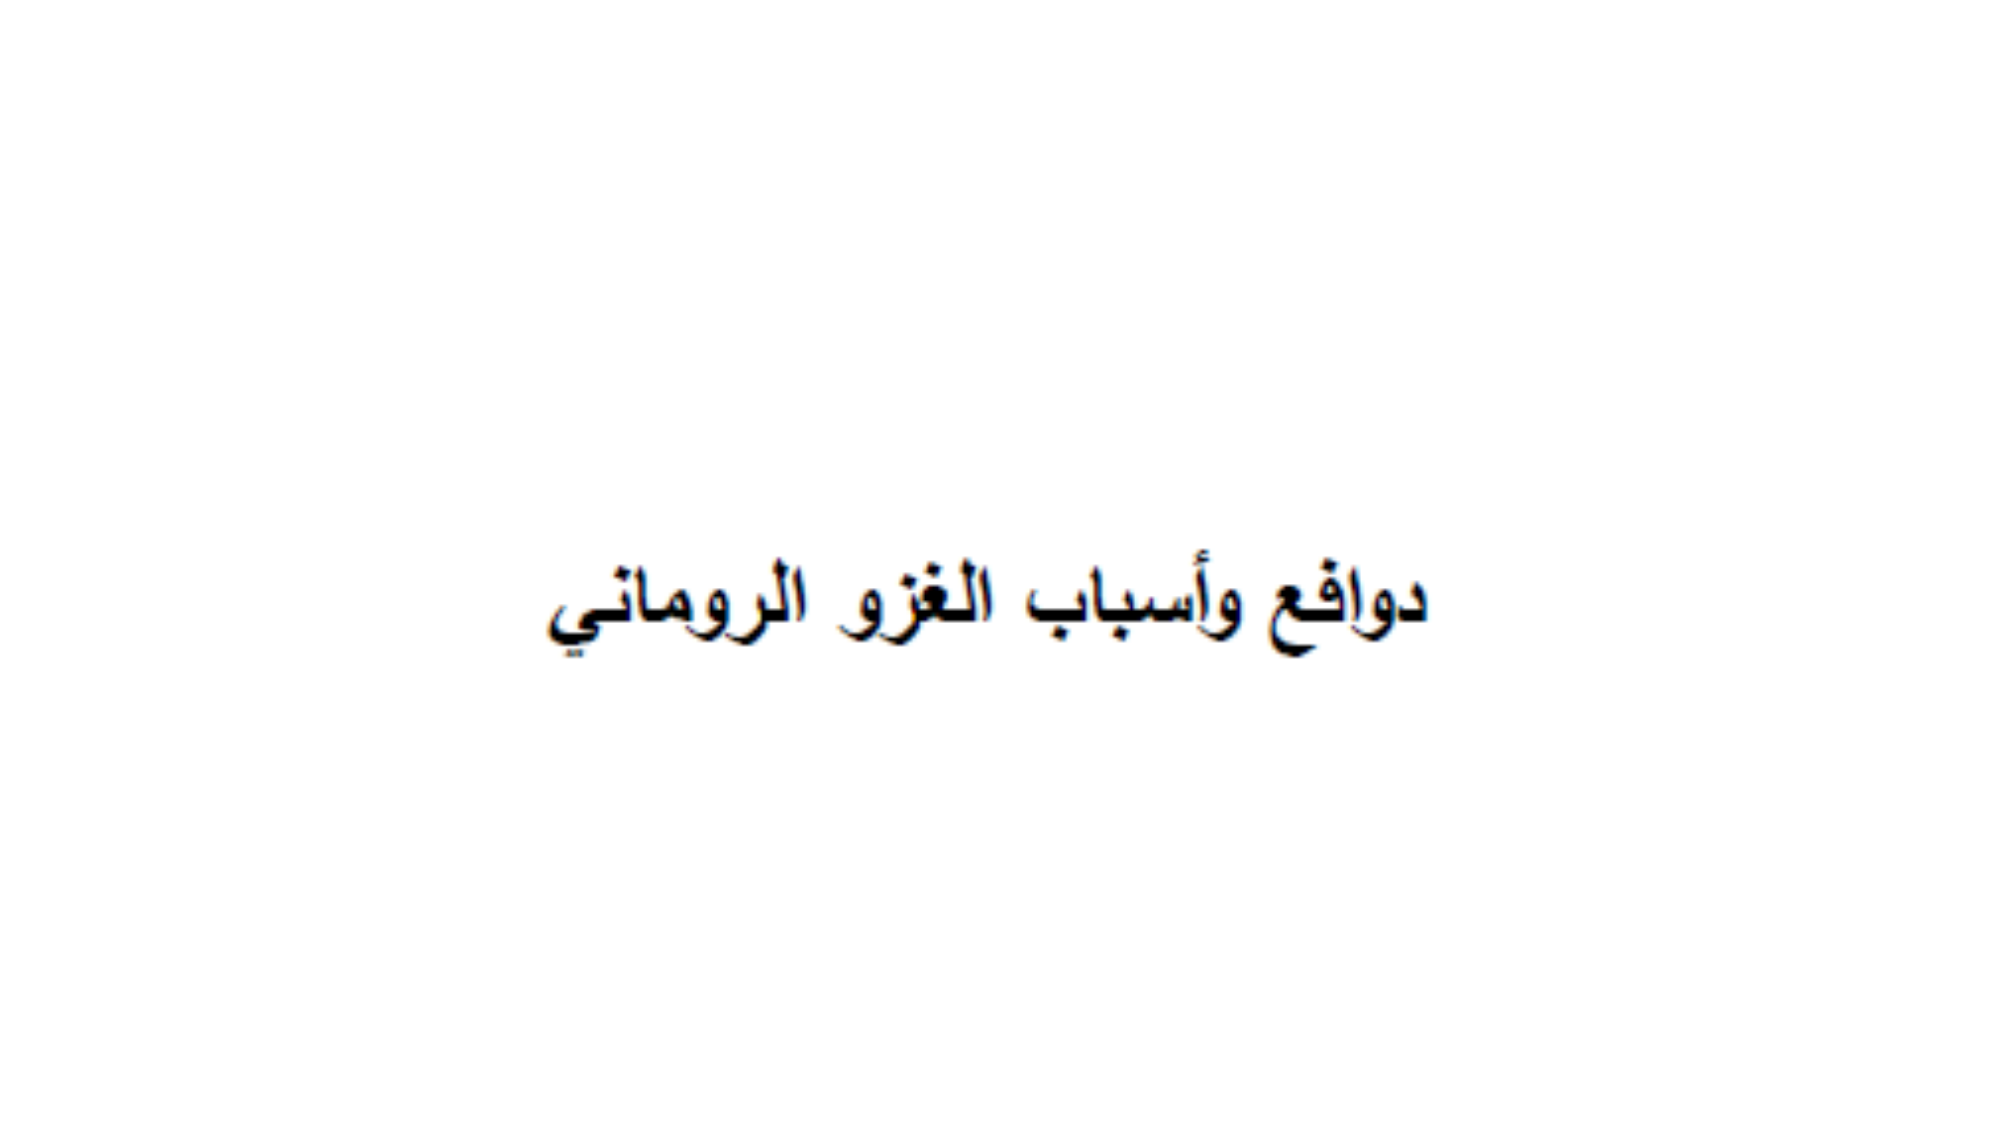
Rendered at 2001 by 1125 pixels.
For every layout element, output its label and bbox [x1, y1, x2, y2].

picture [501, 468, 1452, 726]
